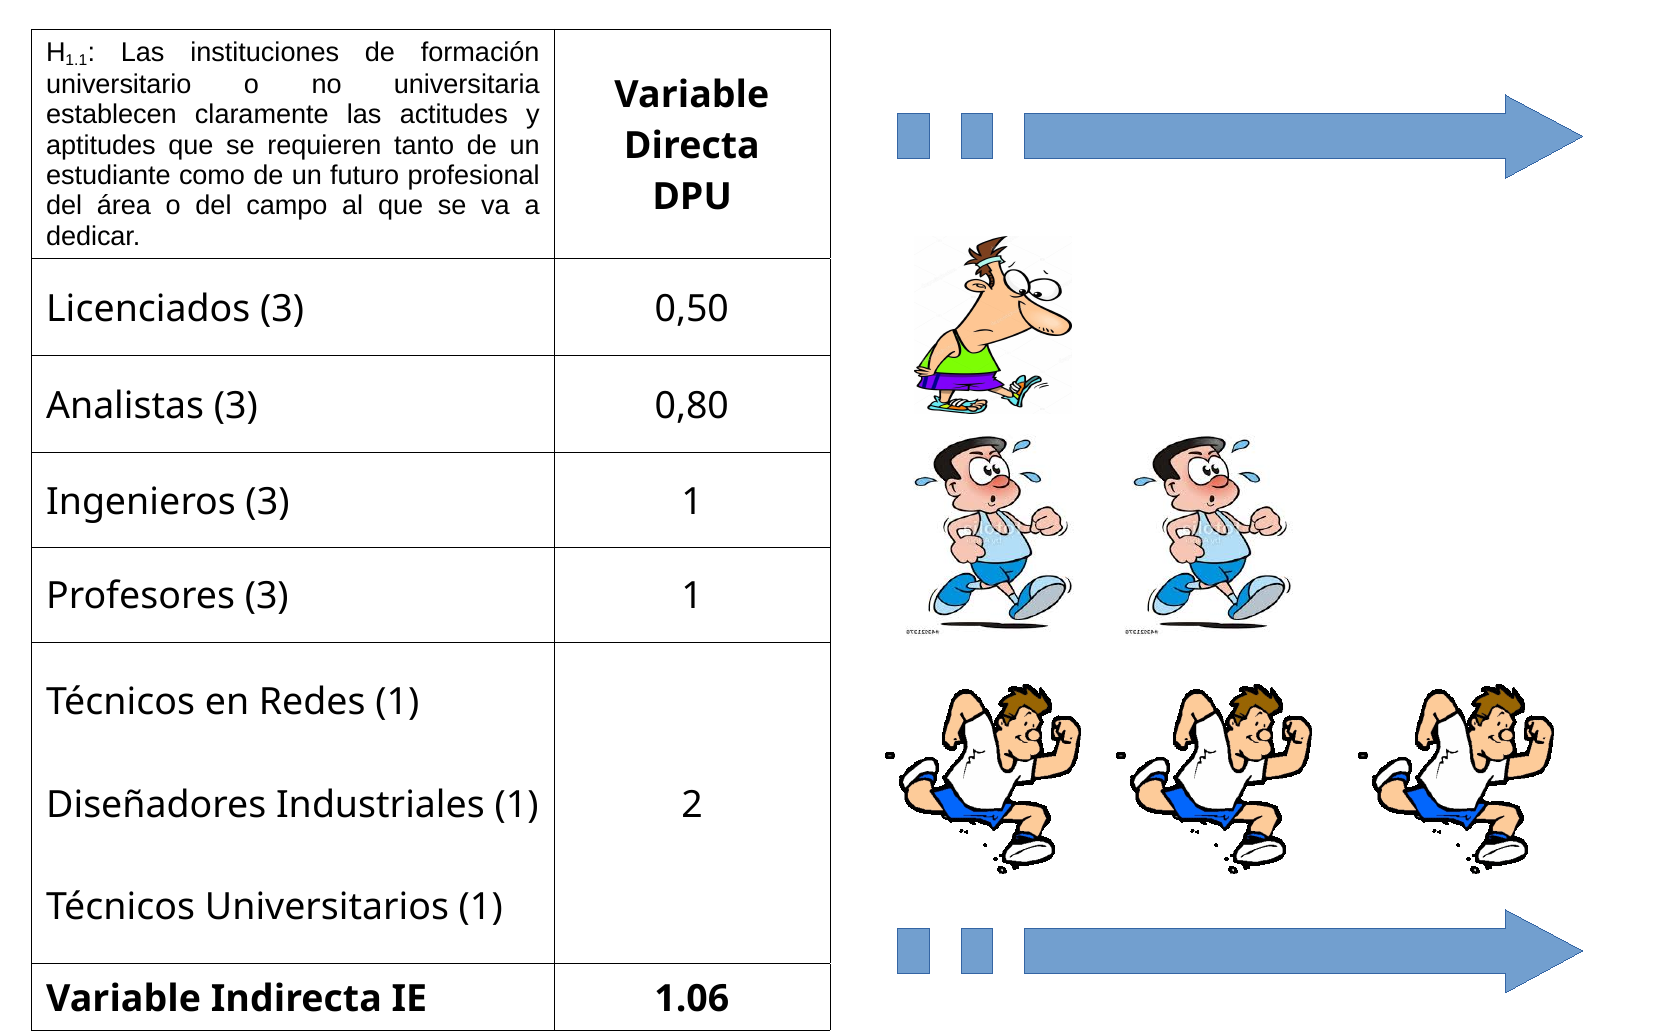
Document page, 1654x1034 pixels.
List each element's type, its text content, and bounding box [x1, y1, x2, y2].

text_box [961, 928, 993, 974]
text_box [1024, 94, 1583, 179]
table_cell [831, 259, 1080, 963]
table_cell 2 [555, 643, 830, 963]
picture [914, 236, 1072, 414]
table_cell 1 [555, 453, 830, 547]
table_header [1081, 30, 1357, 113]
table_cell 1 [555, 548, 830, 642]
table_header Variable Directa DPU [555, 30, 830, 258]
text_box [1024, 909, 1583, 993]
table_cell 0,50 [555, 259, 830, 355]
table_cell Profesores (3) [32, 548, 554, 642]
table_cell Técnicos en Redes (1) Diseñadores Industriales (1) Técnicos Universitarios (1) [32, 643, 554, 963]
text_box [897, 113, 930, 159]
table_header [831, 30, 1080, 258]
table_header H1.1: Las instituciones de formación universitario o no universitaria establecen claramente las actitudes y aptitudes que se requieren tanto de un estudiante como de un futuro profesional del área o del campo al que se va a dedicar. [32, 30, 554, 258]
picture [1122, 428, 1300, 636]
table_cell 1.06 [555, 964, 830, 1030]
picture [885, 684, 1081, 875]
table_cell Ingenieros (3) [32, 453, 554, 547]
table_cell [1358, 259, 1642, 963]
table_cell 0,80 [555, 356, 830, 452]
picture [1116, 684, 1312, 875]
table_cell [831, 964, 1080, 1030]
picture [1358, 684, 1554, 875]
table_cell [1081, 259, 1357, 928]
text_box [961, 113, 993, 159]
table_cell [1081, 974, 1357, 1030]
table_cell Analistas (3) [32, 356, 554, 452]
text_box [897, 928, 930, 974]
table_cell [1358, 964, 1642, 1030]
table_cell Licenciados (3) [32, 259, 554, 355]
table_cell Variable Indirecta IE [32, 964, 554, 1030]
table_header [1081, 159, 1357, 258]
table_header [1358, 30, 1642, 258]
picture [903, 428, 1081, 636]
